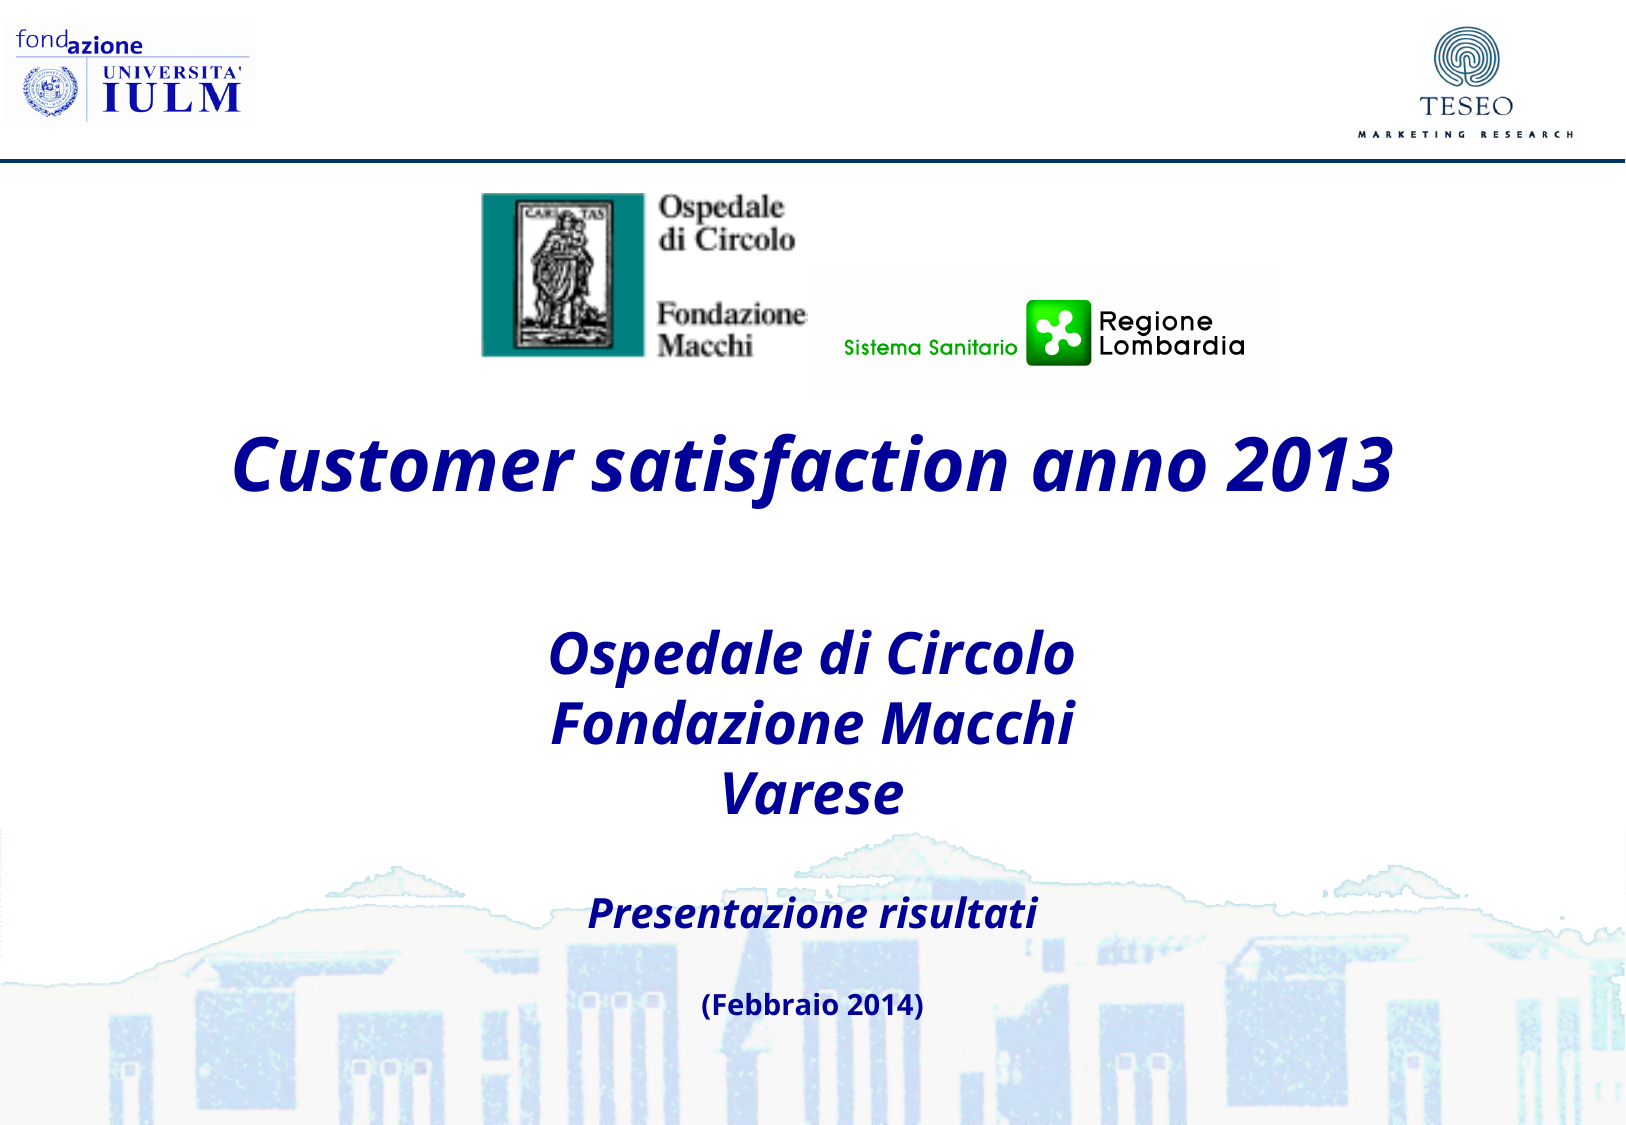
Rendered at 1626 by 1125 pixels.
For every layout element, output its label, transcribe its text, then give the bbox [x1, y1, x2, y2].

picture [1355, 129, 1578, 138]
picture [481, 193, 808, 360]
text_box Customer satisfaction anno 2013 Ospedale di Circolo Fondazione Macchi Varese Presentazione risultati (Febbraio 2014) [123, 408, 1502, 1030]
picture [812, 267, 1276, 398]
picture [1420, 96, 1513, 117]
picture [5, 19, 256, 127]
